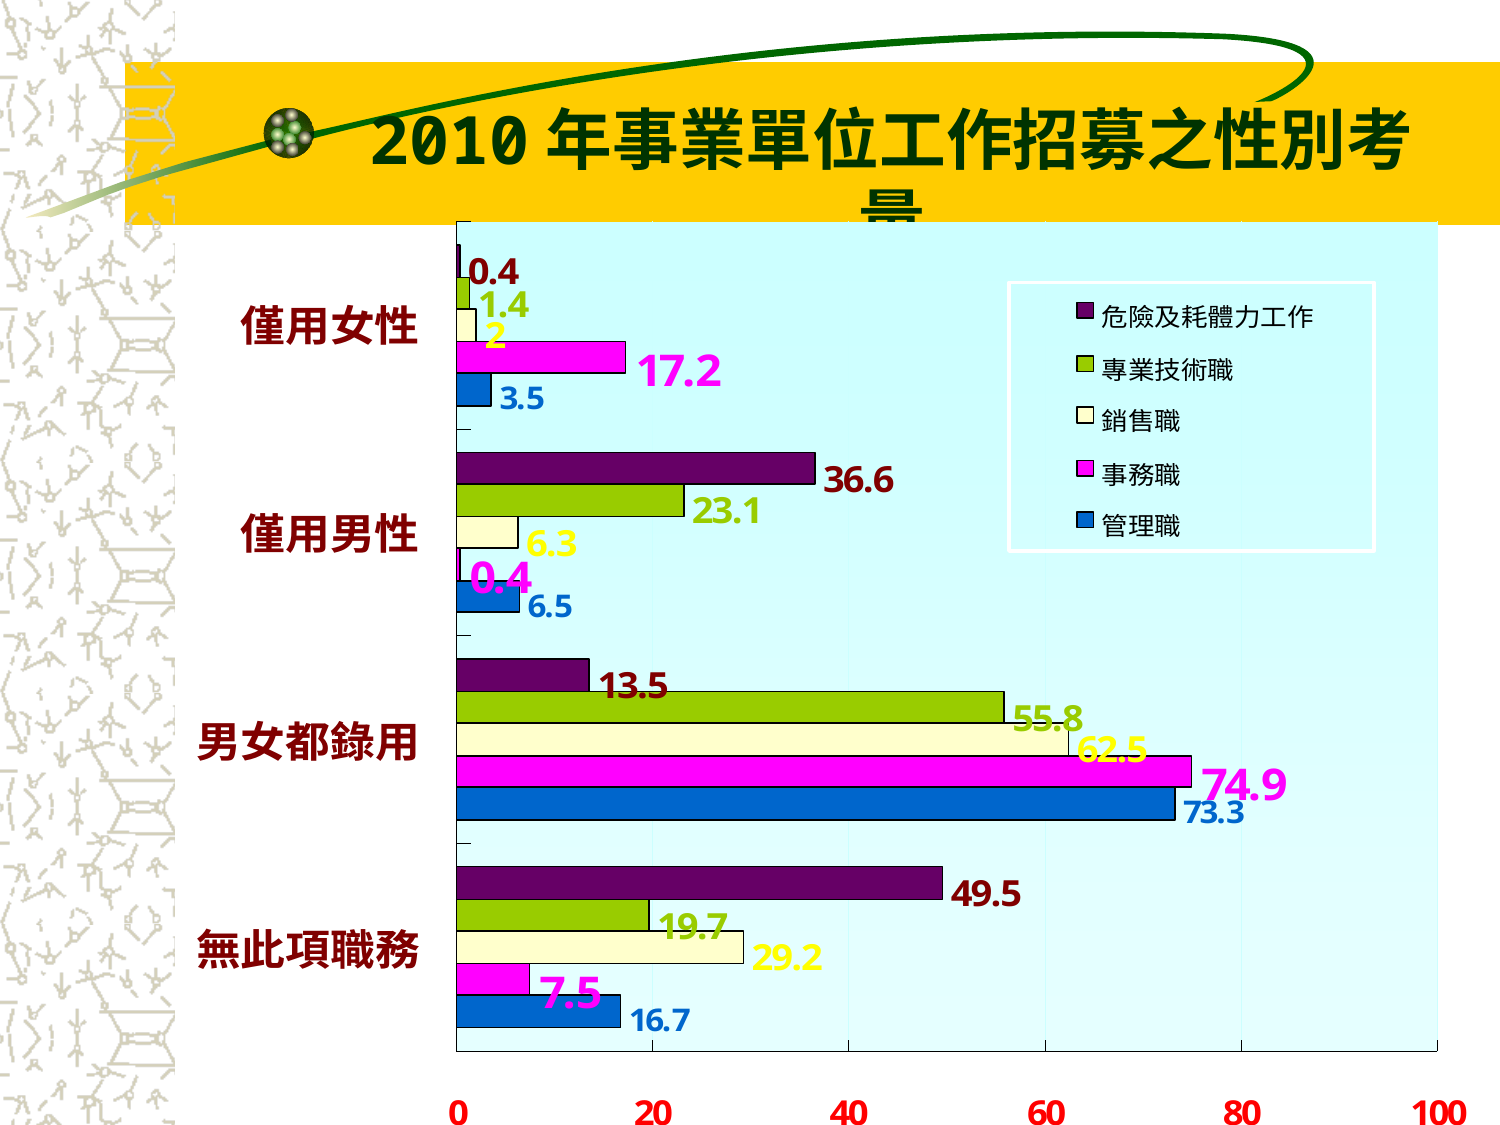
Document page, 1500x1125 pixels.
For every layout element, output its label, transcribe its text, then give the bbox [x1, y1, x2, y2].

chart [159, 196, 1500, 1125]
text_box 2010年事業單位工作招募之性別考量 [324, 90, 1459, 196]
